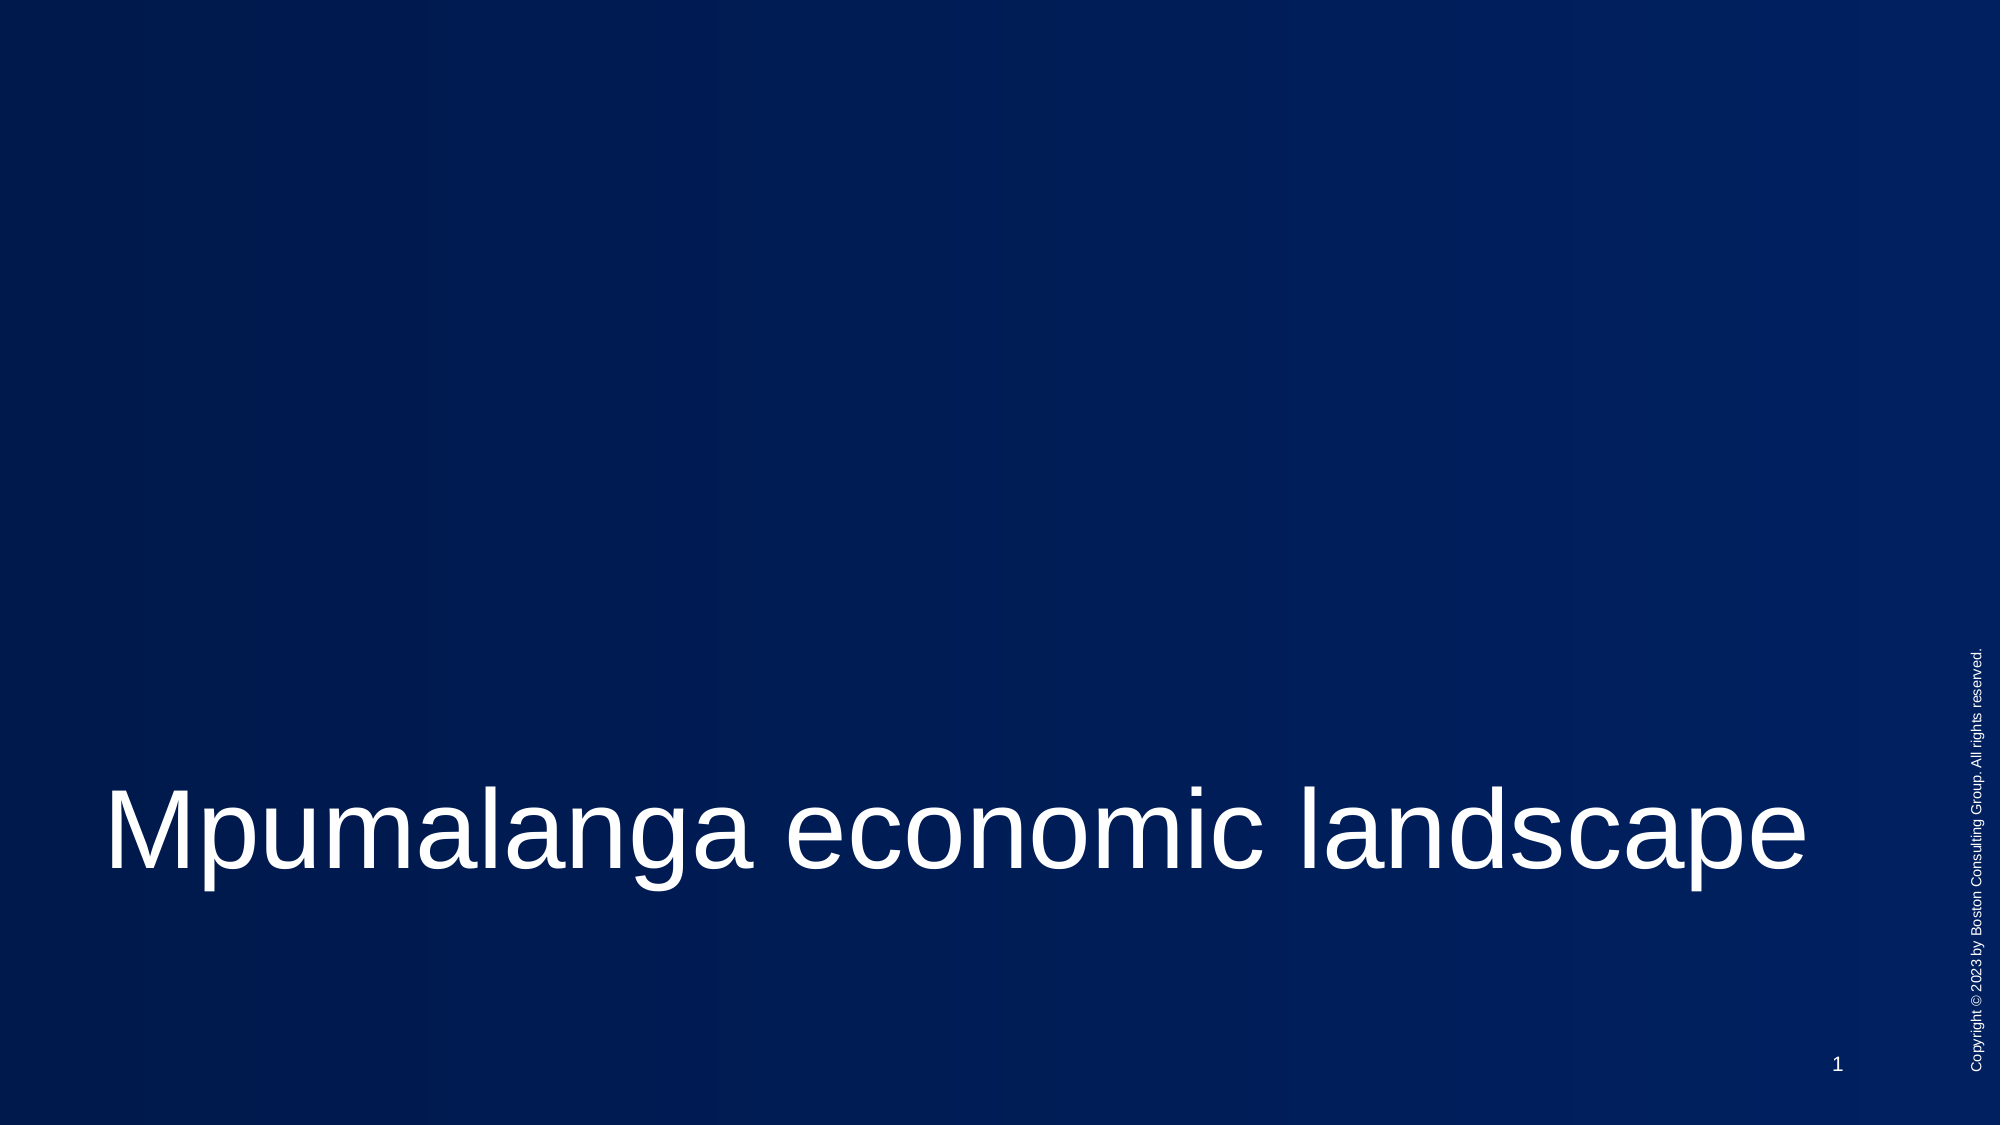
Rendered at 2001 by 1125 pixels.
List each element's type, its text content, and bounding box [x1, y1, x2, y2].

title Mpumalanga economic landscape [103, 627, 1897, 892]
